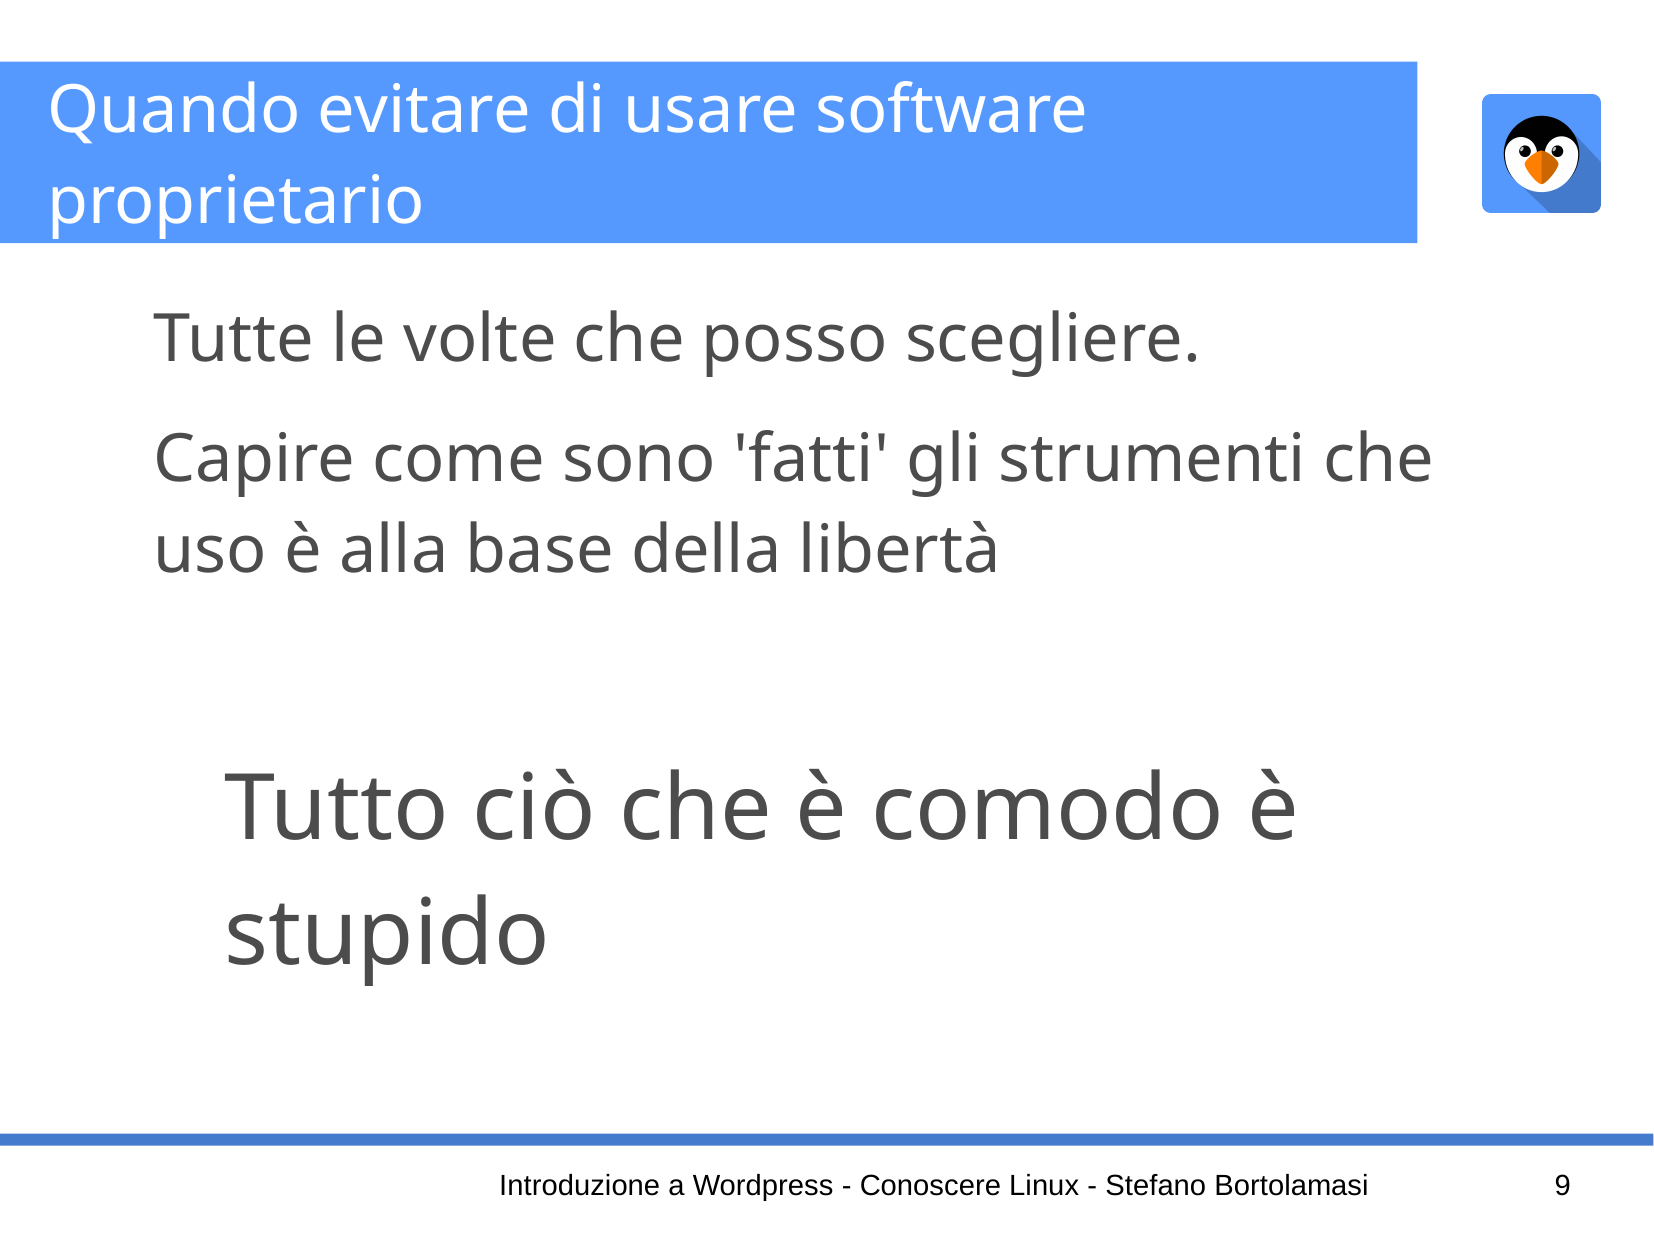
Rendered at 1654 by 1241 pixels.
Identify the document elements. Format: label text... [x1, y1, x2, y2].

picture [1482, 94, 1601, 213]
list Tutte le volte che posso scegliere. Capire come sono 'fatti' gli strumenti che uso è alla base della libertà Tutto ciò che è comodo è stupido [82, 290, 1538, 1010]
title Quando evitare di usare software proprietario [0, 94, 1418, 211]
